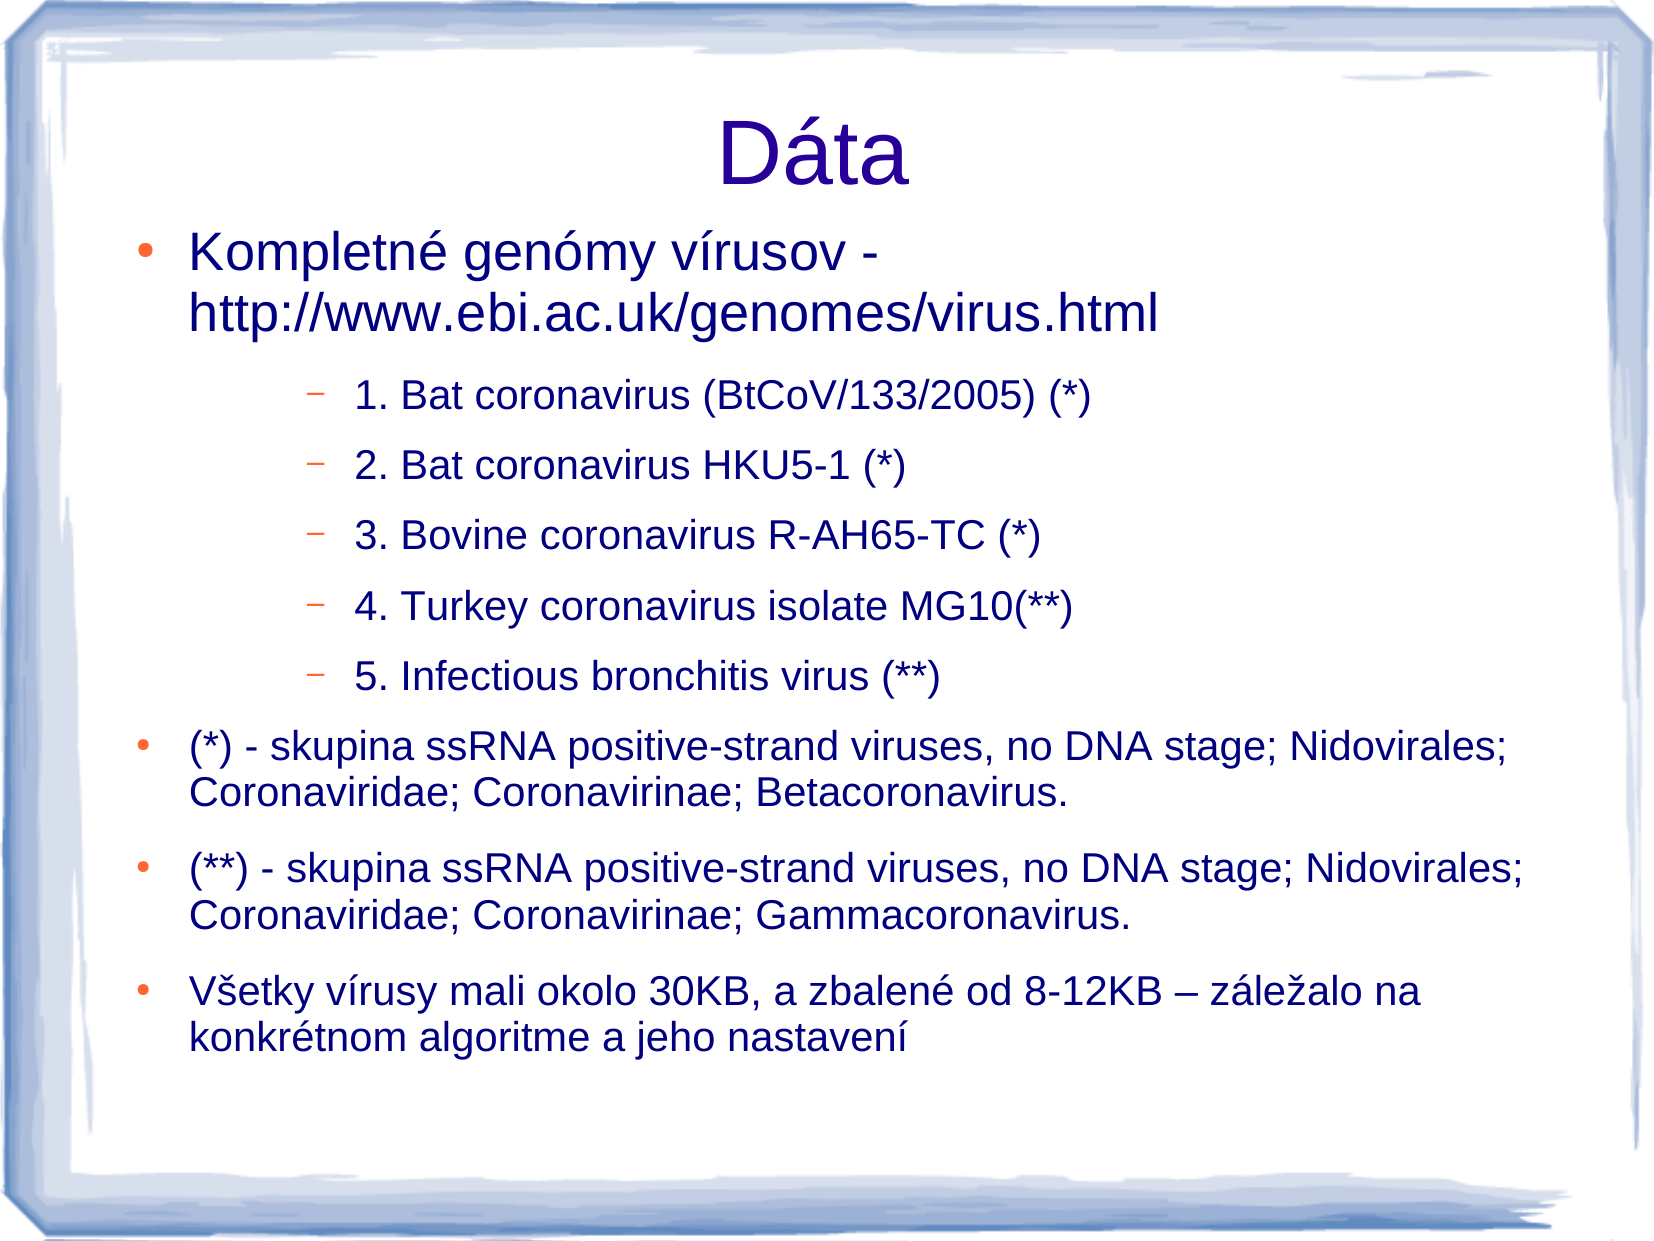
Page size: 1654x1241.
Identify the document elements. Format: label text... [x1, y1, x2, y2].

title Dáta [82, 56, 1571, 250]
list Kompletné genómy vírusov - http://www.ebi.ac.uk/genomes/virus.html 1. Bat coronavirus (BtCoV/133/2005) (*) 2. Bat coronavirus HKU5-1 (*) 3. Bovine coronavirus R-AH65-TC (*) 4. Turkey coronavirus isolate MG10(**) 5. Infectious bronchitis virus (**) (*) - skupina ssRNA positive-strand viruses, no DNA stage; Nidovirales; Coronaviridae; Coronavirinae; Betacoronavirus. (**) - skupina ssRNA positive-strand viruses, no DNA stage; Nidovirales; Coronaviridae; Coronavirinae; Gammacoronavirus. Všetky vírusy mali okolo 30KB, a zbalené od 8-12KB – záležalo na konkrétnom algoritme a jeho nastavení [118, 221, 1571, 1123]
picture [0, 0, 1654, 1241]
